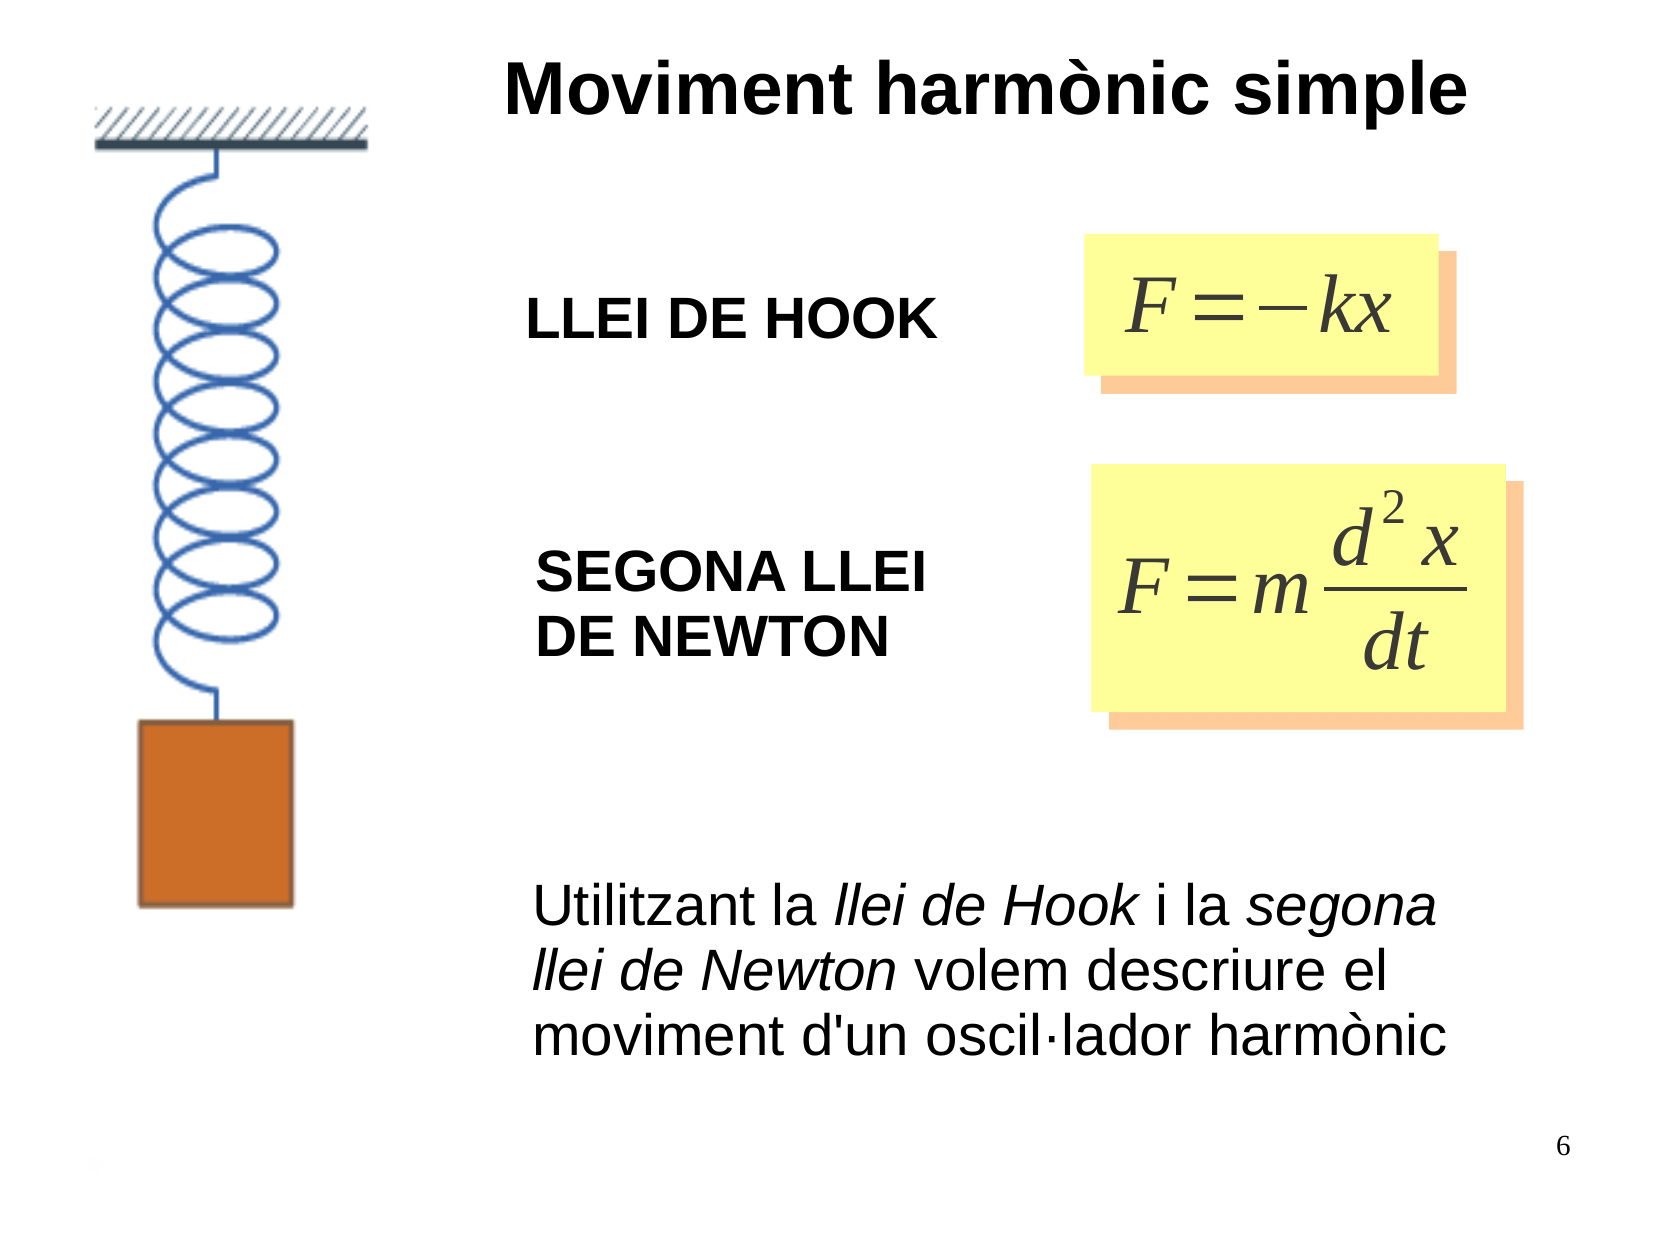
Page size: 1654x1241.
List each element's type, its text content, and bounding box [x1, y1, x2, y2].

text_box Utilitzant la llei de Hook i la segona llei de Newton volem descriure el moviment d'un oscil·lador harmònic [517, 865, 1485, 1075]
text_box Moviment harmònic simple [488, 38, 1513, 138]
chart [1112, 258, 1398, 351]
chart [1106, 479, 1478, 688]
text_box SEGONA LLEI DE NEWTON [520, 531, 1021, 677]
picture [88, 99, 376, 1177]
text_box [1084, 233, 1439, 376]
text_box [1091, 464, 1506, 713]
text_box LLEI DE HOOK [510, 278, 986, 358]
